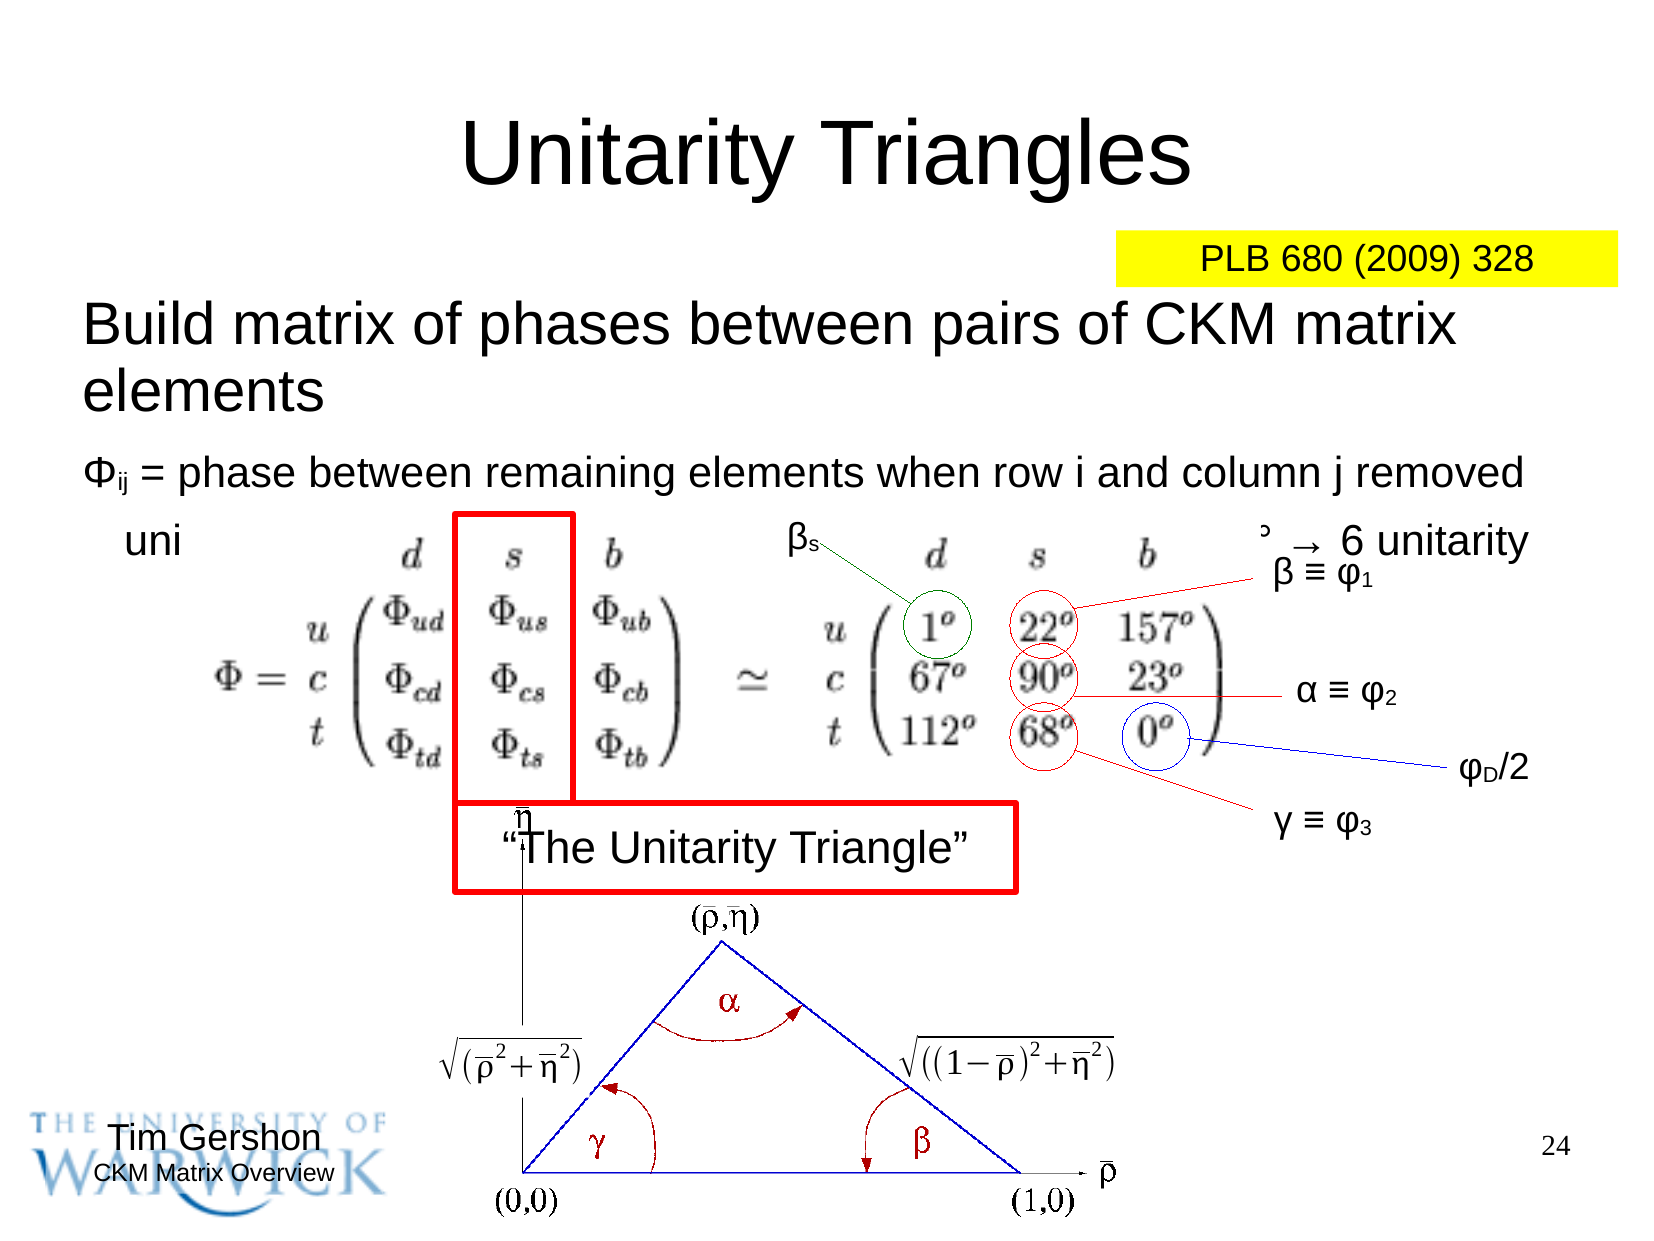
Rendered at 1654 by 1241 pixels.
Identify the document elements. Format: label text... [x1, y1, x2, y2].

picture [477, 800, 1128, 1222]
text_box α ≡ φ2 [1257, 661, 1436, 731]
text_box φD/2 [1405, 738, 1583, 808]
picture [458, 517, 570, 792]
chart [888, 1034, 1124, 1084]
text_box [421, 1025, 590, 1098]
list Build matrix of phases between pairs of CKM matrix elements Φij = phase between remaining elements when row i and column j removed unitarity implies sum of phases in any row or column = 180° → 6 unitarity triangles [82, 290, 1571, 621]
text_box β ≡ φ1 [1234, 543, 1412, 613]
title Unitarity Triangles [82, 56, 1571, 250]
text_box γ ≡ φ3 [1234, 791, 1412, 861]
picture [576, 514, 1261, 792]
text_box “The Unitarity Triangle” [454, 803, 1016, 892]
text_box βs [714, 507, 892, 578]
text_box Tim Gershon CKM Matrix Overview [45, 1108, 384, 1194]
picture [19, 1106, 406, 1232]
picture [180, 514, 452, 792]
text_box PLB 680 (2009) 328 [1116, 230, 1619, 288]
chart [429, 1036, 592, 1086]
